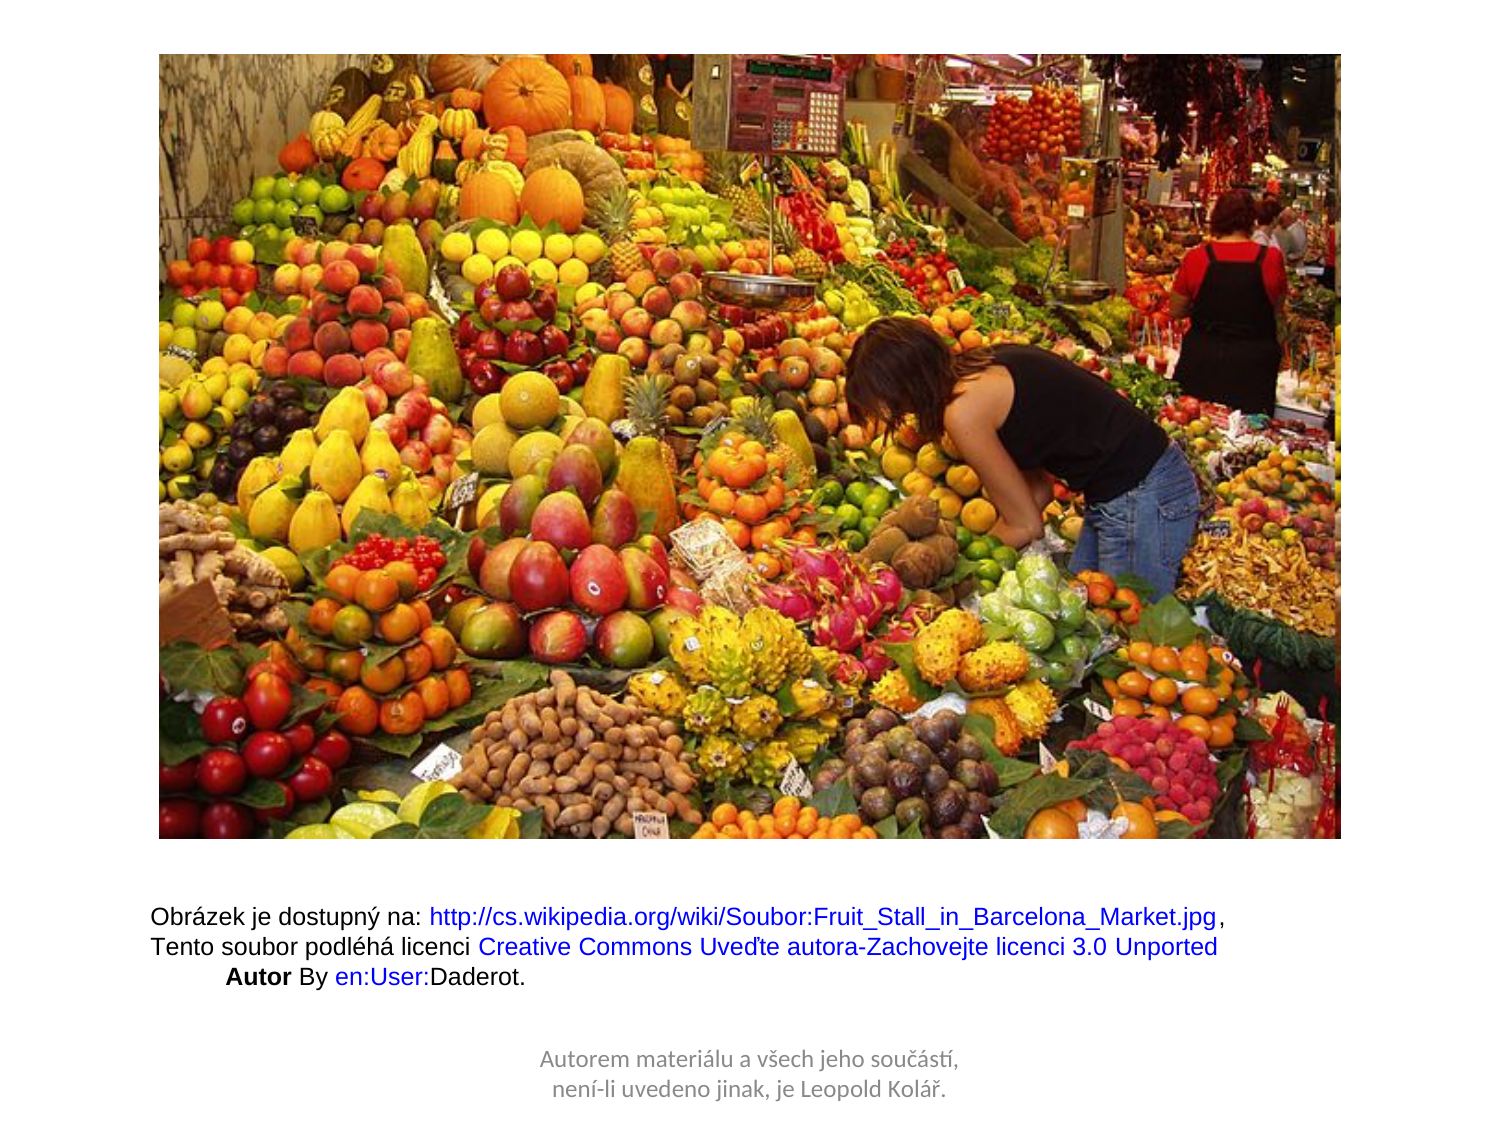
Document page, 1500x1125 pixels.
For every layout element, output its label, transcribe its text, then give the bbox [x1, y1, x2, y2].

text_box Autorem materiálu a všech jeho součástí, není-li uvedeno jinak, je Leopold Kolář. [512, 1044, 988, 1103]
picture [159, 54, 1341, 840]
text_box Obrázek je dostupný na: http://cs.wikipedia.org/wiki/Soubor:Fruit_Stall_in_Barcelona_Market.jpg, Tento soubor podléhá licenci Creative Commons Uveďte autora-Zachovejte licenci 3.0 Unported Autor By en:User:Daderot. [135, 893, 1471, 1044]
